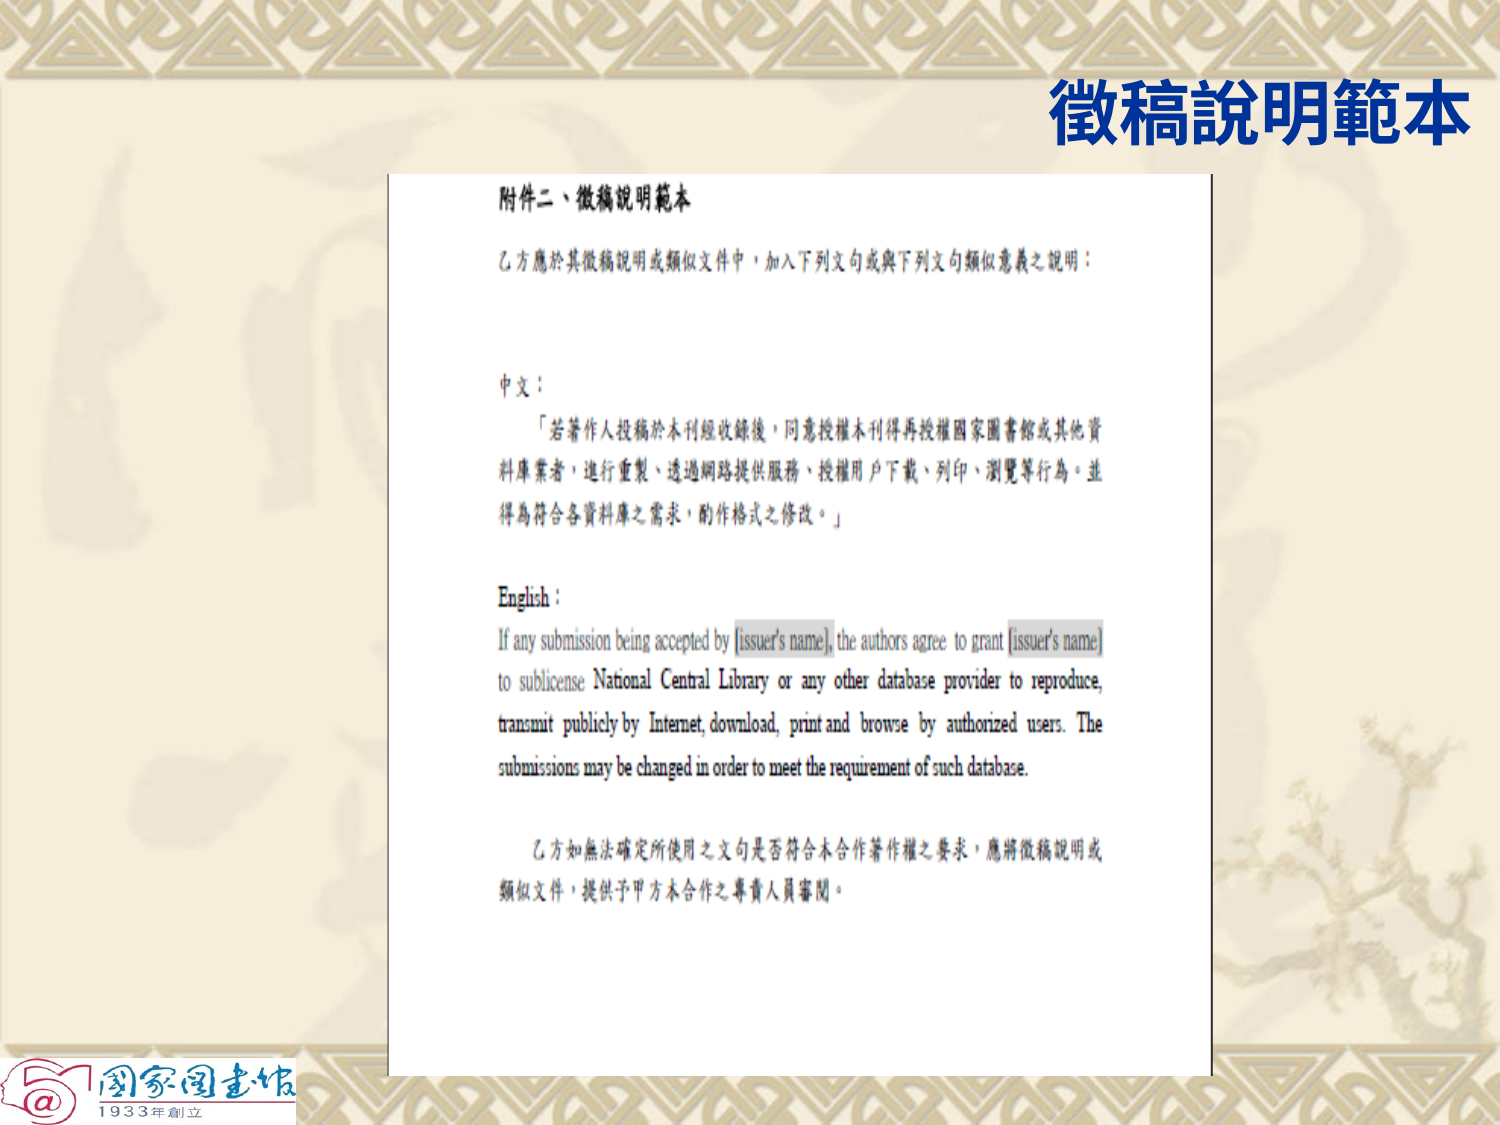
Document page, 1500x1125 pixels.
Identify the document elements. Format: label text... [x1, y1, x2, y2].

picture [0, 0, 1500, 1125]
title 徵稿說明範本 [1021, 54, 1500, 168]
